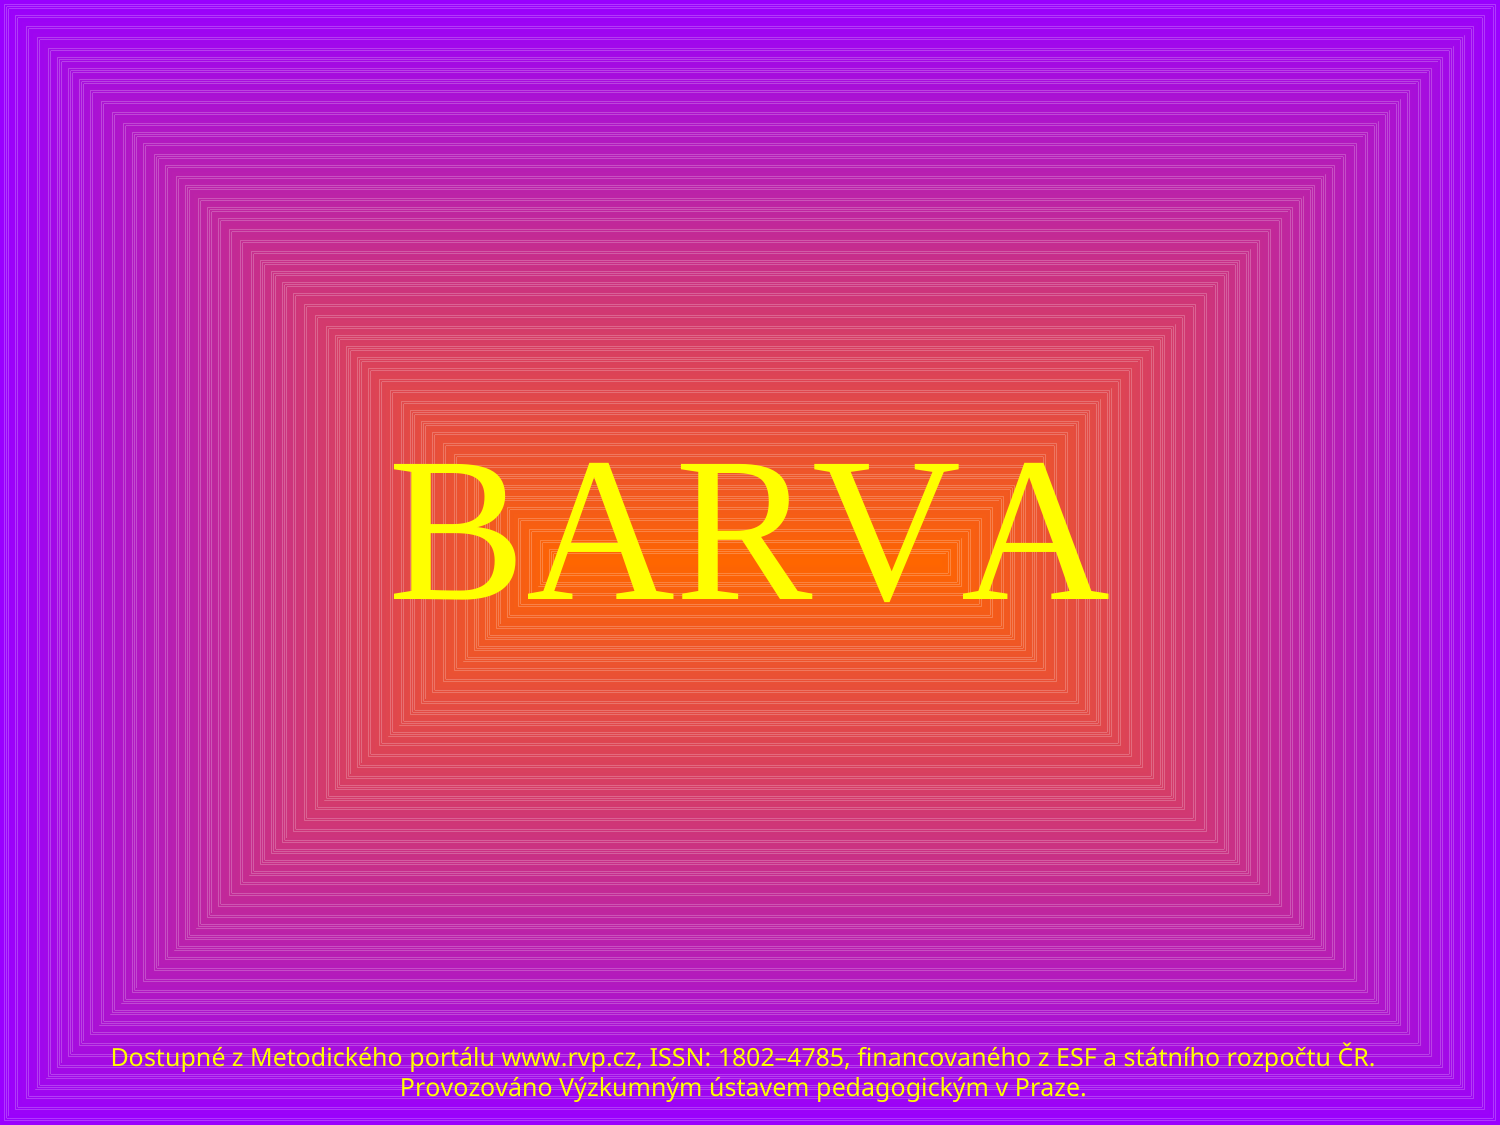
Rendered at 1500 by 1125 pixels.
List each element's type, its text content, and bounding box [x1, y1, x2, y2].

text_box Dostupné z Metodického portálu www.rvp.cz, ISSN: 1802–4785, financovaného z ESF a státního rozpočtu ČR. Provozováno Výzkumným ústavem pedagogickým v Praze. [35, 1041, 1454, 1102]
text_box BARVA [0, 385, 1500, 649]
